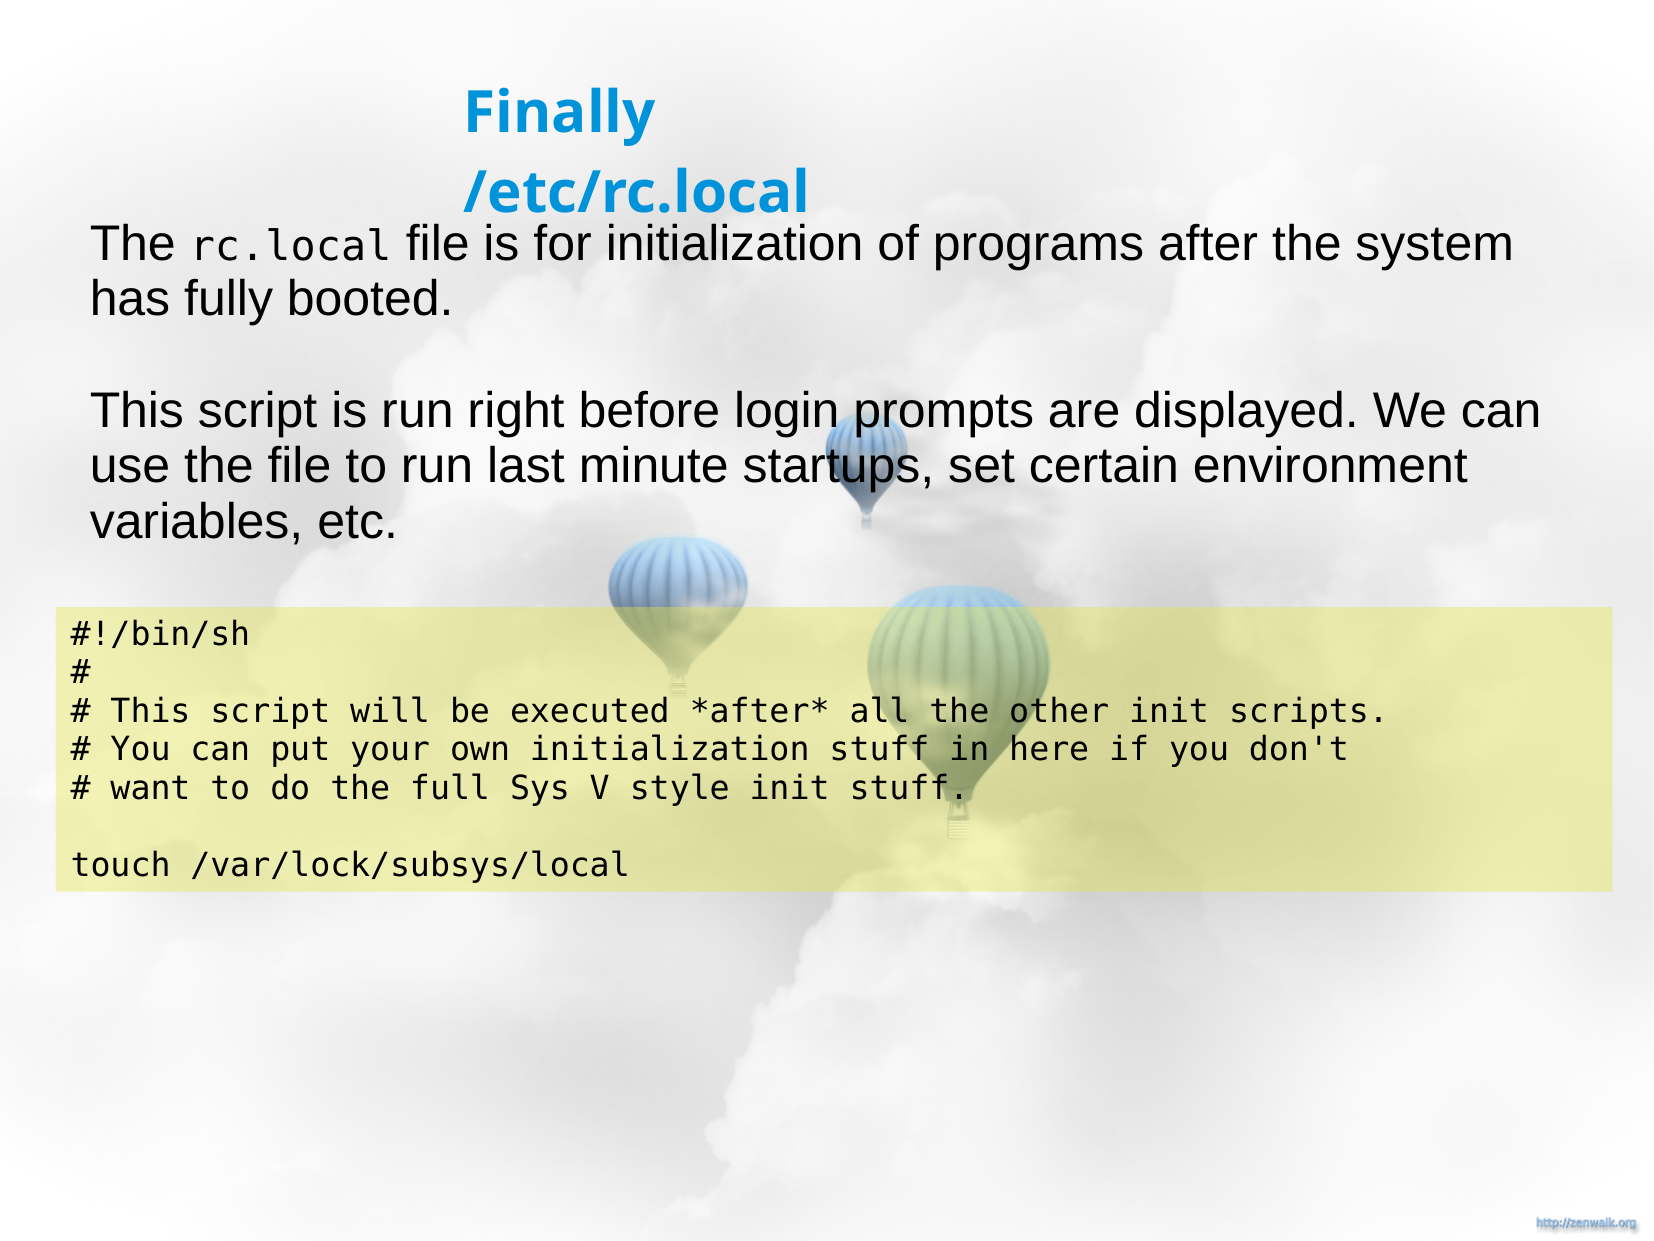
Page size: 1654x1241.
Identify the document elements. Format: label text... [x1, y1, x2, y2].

text_box #!/bin/sh # # This script will be executed *after* all the other init scripts. # You can put your own initialization stuff in here if you don't # want to do the full Sys V style init stuff. touch /var/lock/subsys/local [55, 607, 1613, 892]
text_box Finally /etc/rc.local [449, 63, 1014, 149]
text_box The rc.local file is for initialization of programs after the system has fully booted. This script is run right before login prompts are displayed. We can use the file to run last minute startups, set certain environment variables, etc. [75, 207, 1613, 557]
